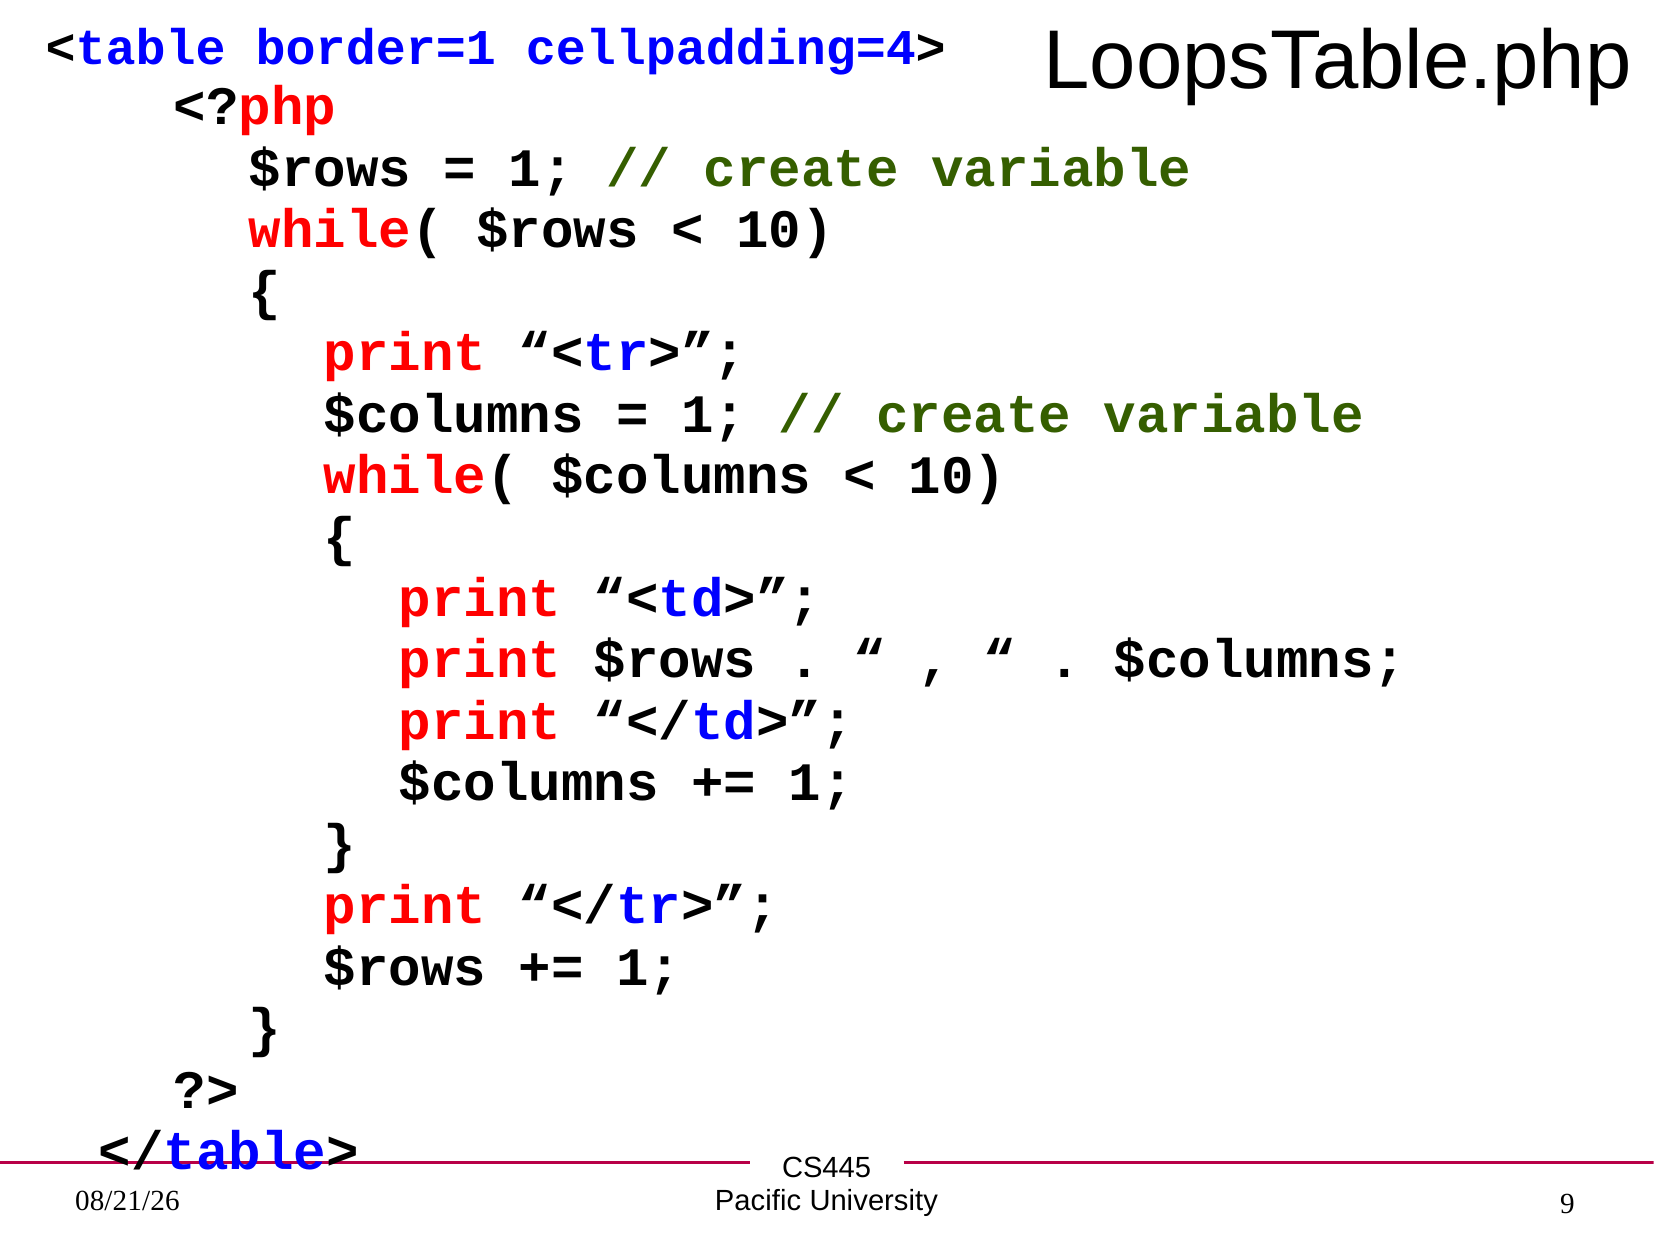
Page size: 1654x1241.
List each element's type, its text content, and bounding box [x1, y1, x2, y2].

title LoopsTable.php [1021, 13, 1654, 107]
list <table border=1 cellpadding=4> <?php $rows = 1; // create variable while( $rows < 10) { print “<tr>”; $columns = 1; // create variable while( $columns < 10) { print “<td>”; print $rows . “ , “ . $columns; print “</td>”; $columns += 1; } print “</tr>”; $rows += 1; } ?> </table> [27, 22, 1517, 1187]
